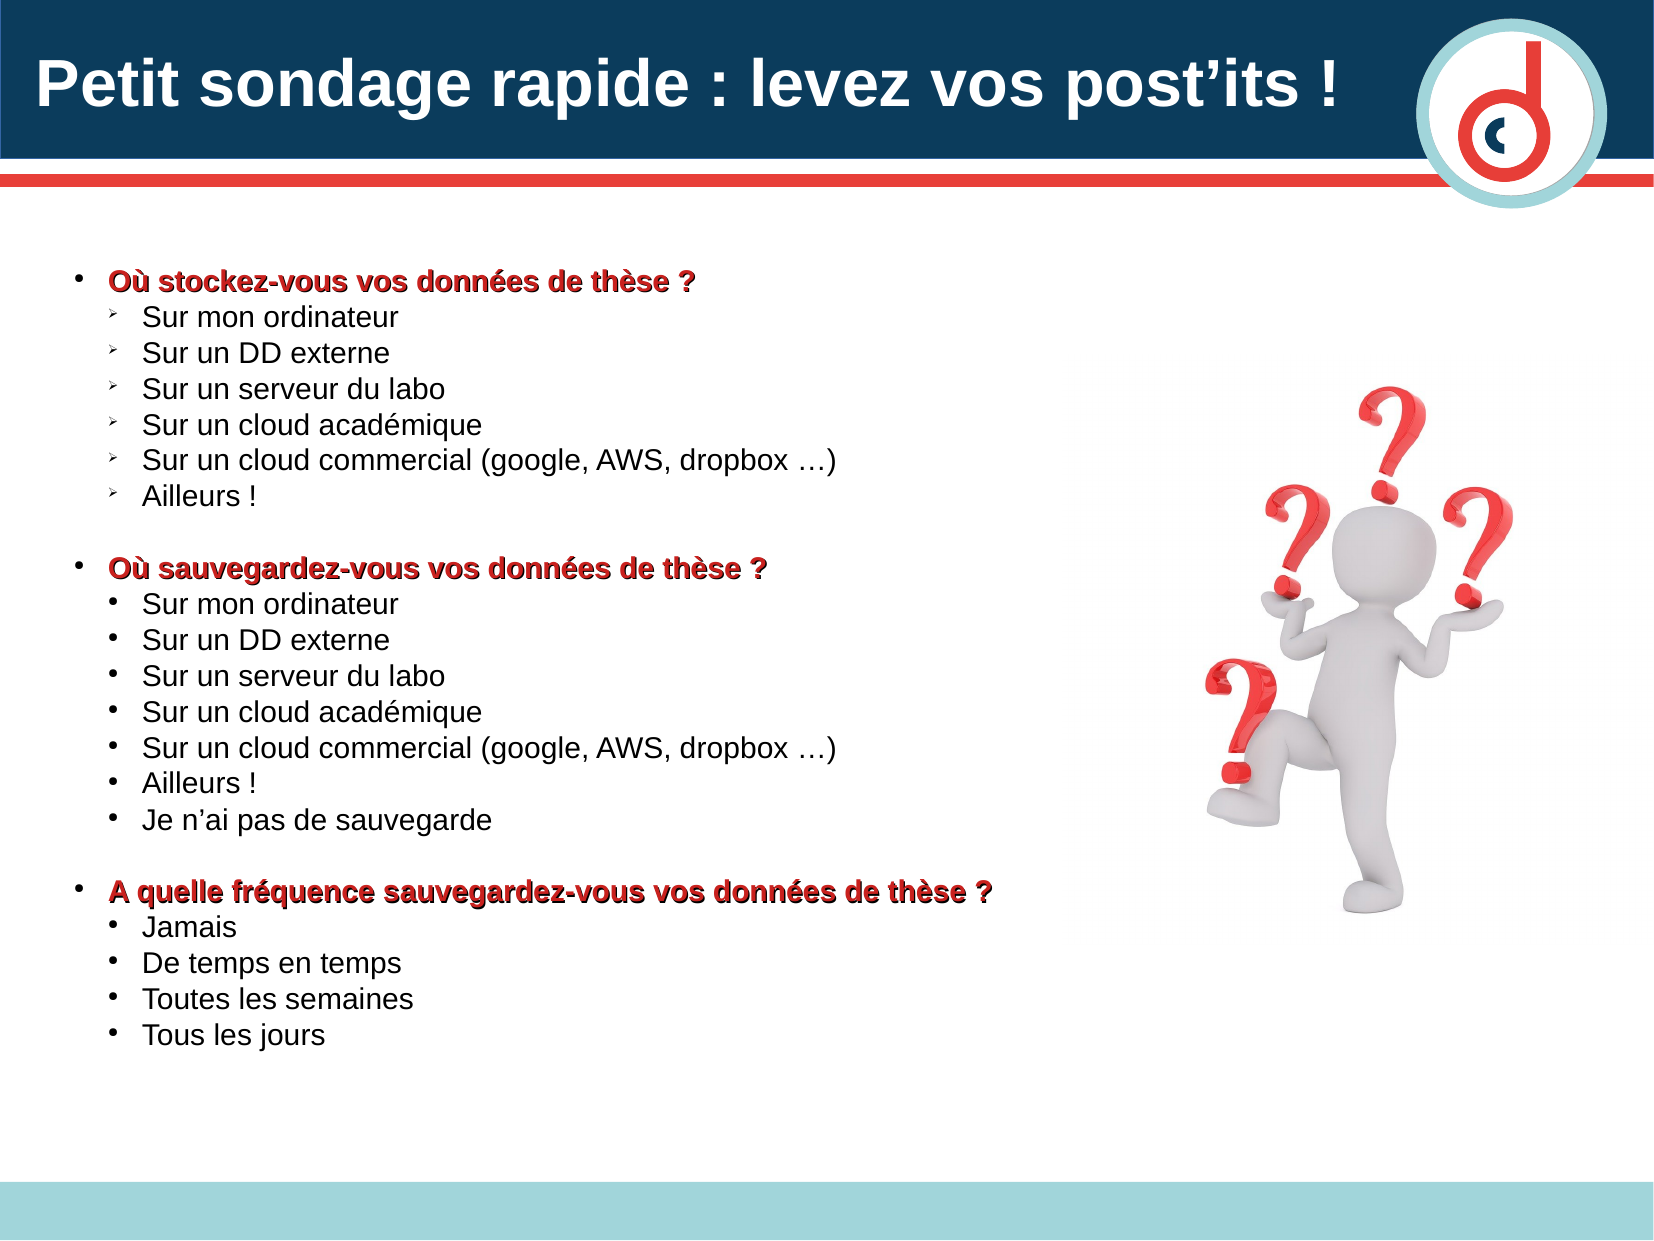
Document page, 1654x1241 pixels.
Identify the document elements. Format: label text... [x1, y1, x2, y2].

text_box Où stockez-vous vos données de thèse ? Sur mon ordinateur Sur un DD externe Sur un serveur du labo Sur un cloud académique Sur un cloud commercial (google, AWS, dropbox …) Ailleurs ! Où sauvegardez-vous vos données de thèse ? Sur mon ordinateur Sur un DD externe Sur un serveur du labo Sur un cloud académique Sur un cloud commercial (google, AWS, dropbox …) Ailleurs ! Je n’ai pas de sauvegarde A quelle fréquence sauvegardez-vous vos données de thèse ? Jamais De temps en temps Toutes les semaines Tous les jours [59, 254, 1595, 1152]
title Petit sondage rapide : levez vos post’its ! [35, 11, 1430, 159]
picture [1062, 354, 1654, 945]
